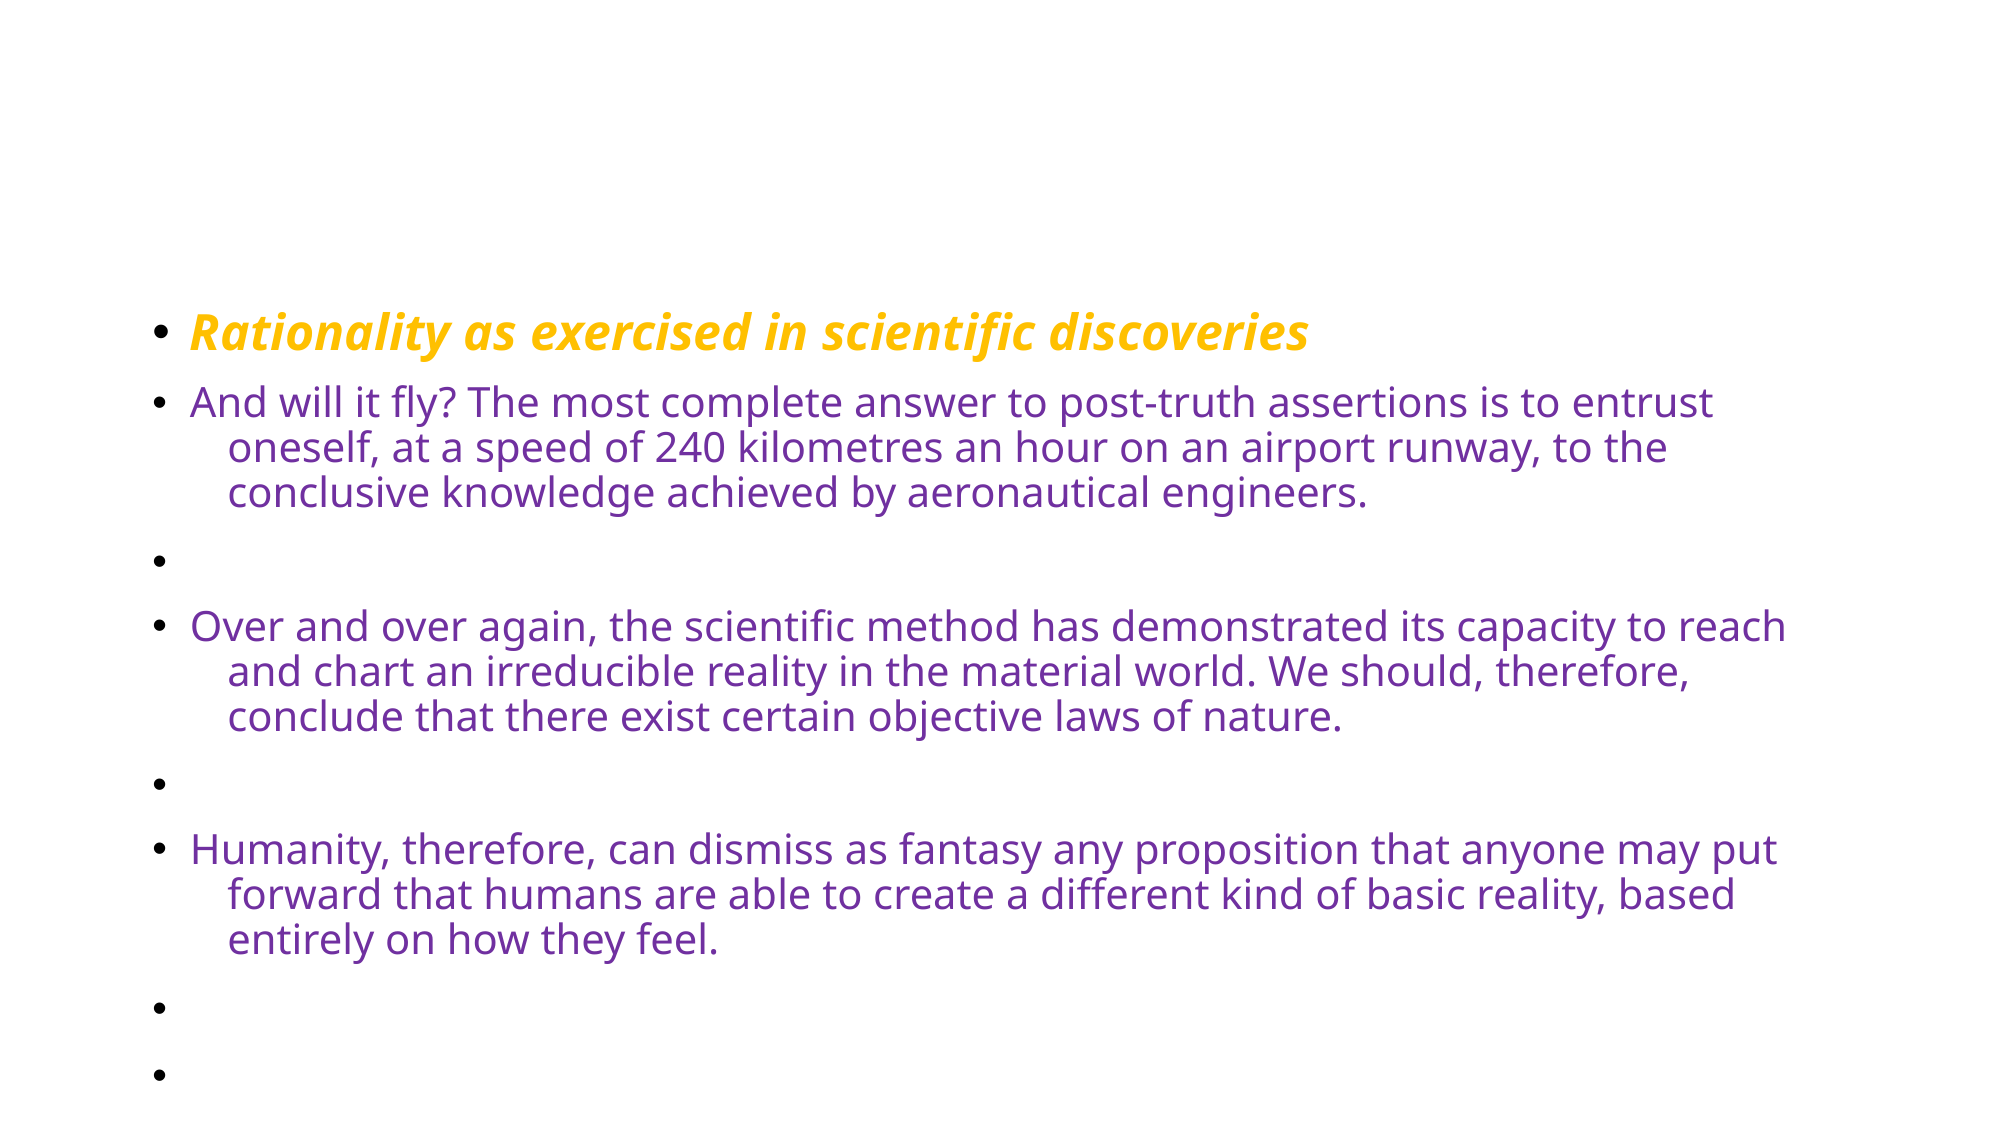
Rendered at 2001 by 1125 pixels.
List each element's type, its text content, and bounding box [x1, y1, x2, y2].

list Rationality as exercised in scientific discoveries And will it fly? The most complete answer to post-truth assertions is to entrust oneself, at a speed of 240 kilometres an hour on an airport runway, to the conclusive knowledge achieved by aeronautical engineers. Over and over again, the scientific method has demonstrated its capacity to reach and chart an irreducible reality in the material world. We should, therefore, conclude that there exist certain objective laws of nature. Humanity, therefore, can dismiss as fantasy any proposition that anyone may put forward that humans are able to create a different kind of basic reality, based entirely on how they feel. [137, 299, 1863, 1014]
